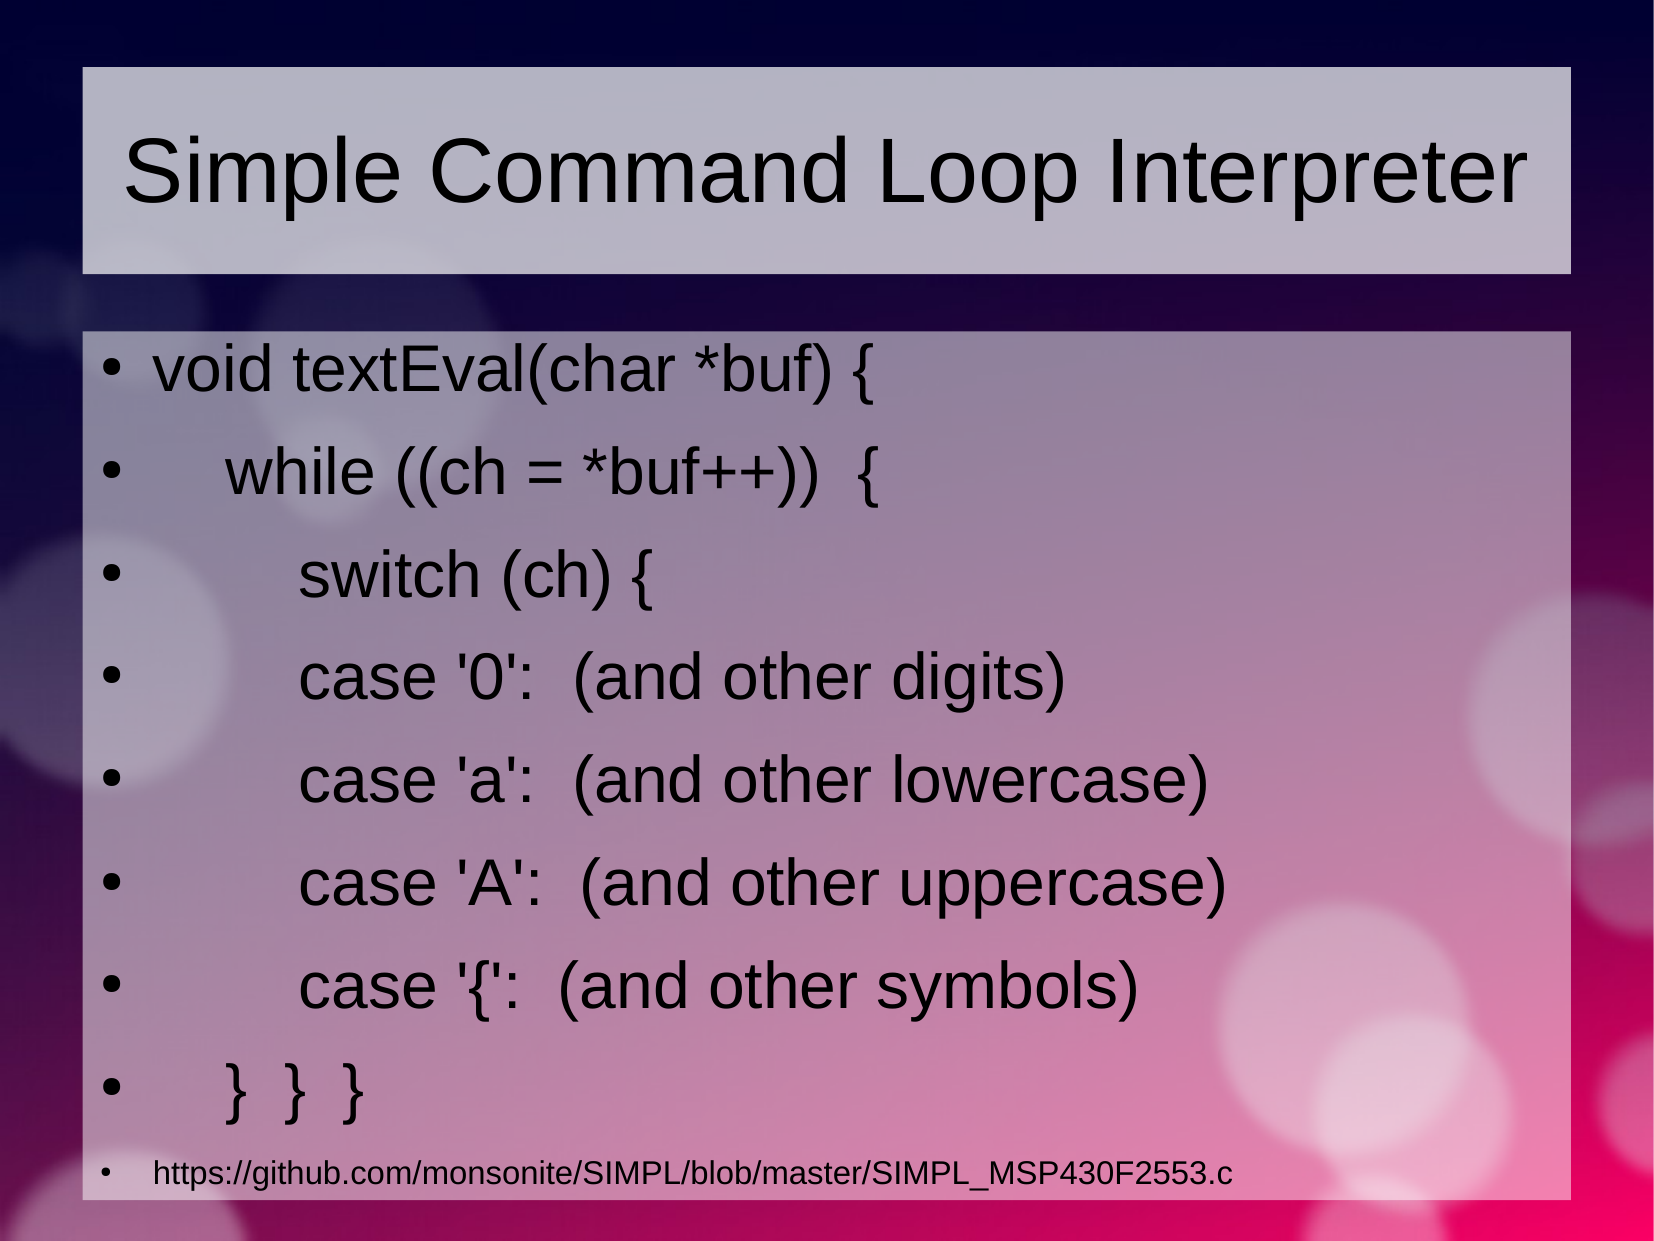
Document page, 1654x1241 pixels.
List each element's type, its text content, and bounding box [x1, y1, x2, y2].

list void textEval(char *buf) { while ((ch = *buf++)) { switch (ch) { case '0': (and other digits) case 'a': (and other lowercase) case 'A': (and other uppercase) case '{': (and other symbols) } } } https://github.com/monsonite/SIMPL/blob/master/SIMPL_MSP430F2553.c [82, 331, 1571, 1201]
picture [0, 0, 1654, 1241]
title Simple Command Loop Interpreter [82, 67, 1571, 275]
